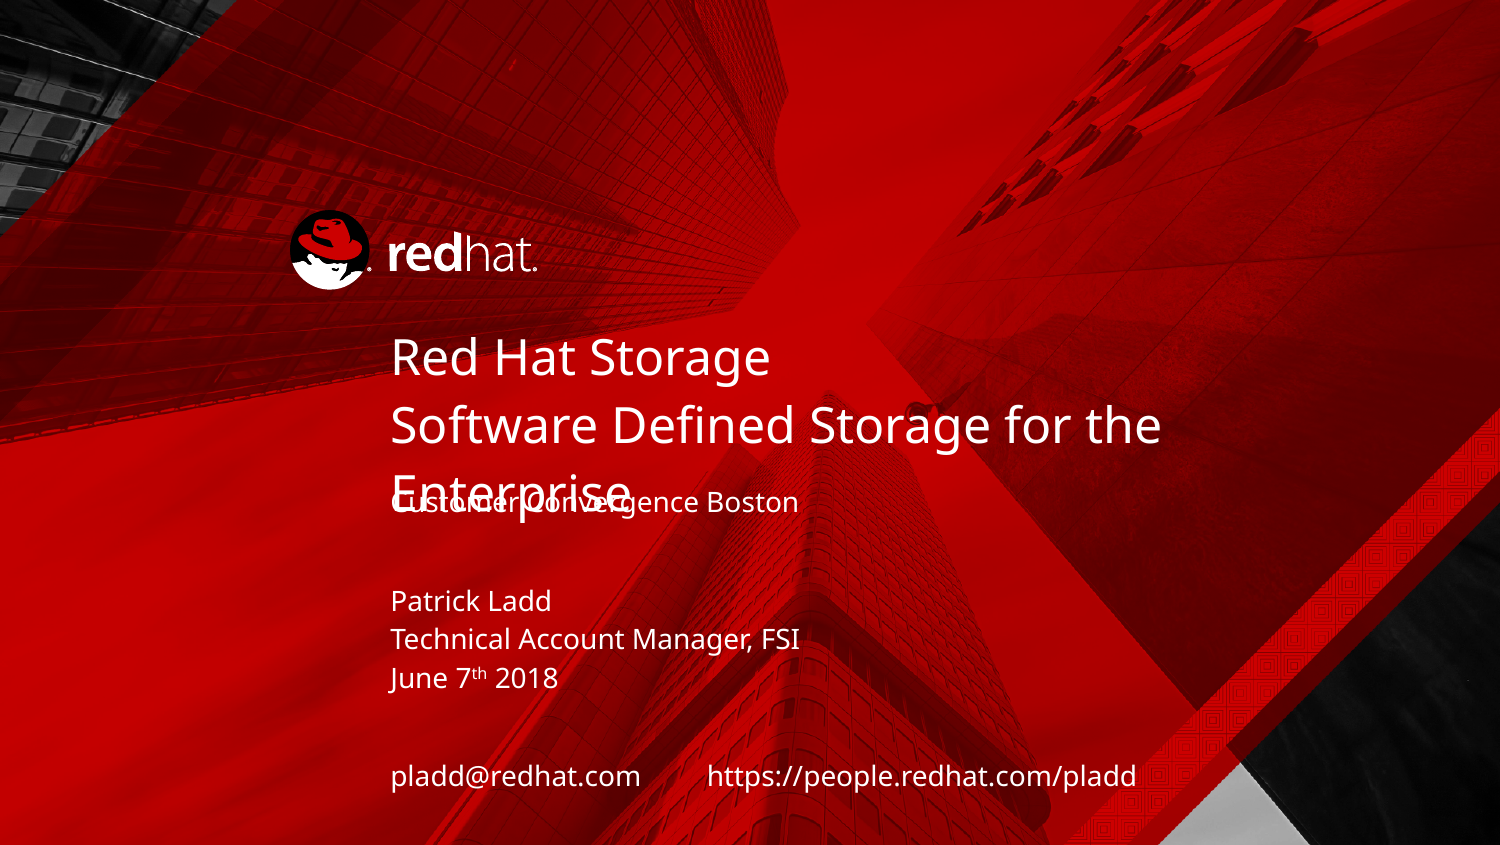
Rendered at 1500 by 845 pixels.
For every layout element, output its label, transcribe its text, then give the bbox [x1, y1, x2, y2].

list Customer Convergence Boston Patrick Ladd Technical Account Manager, FSI June 7th 2018 pladd@redhat.com https://people.redhat.com/pladd [390, 482, 1351, 748]
picture [0, 0, 1500, 845]
title Red Hat Storage Software Defined Storage for the Enterprise [390, 321, 1381, 463]
